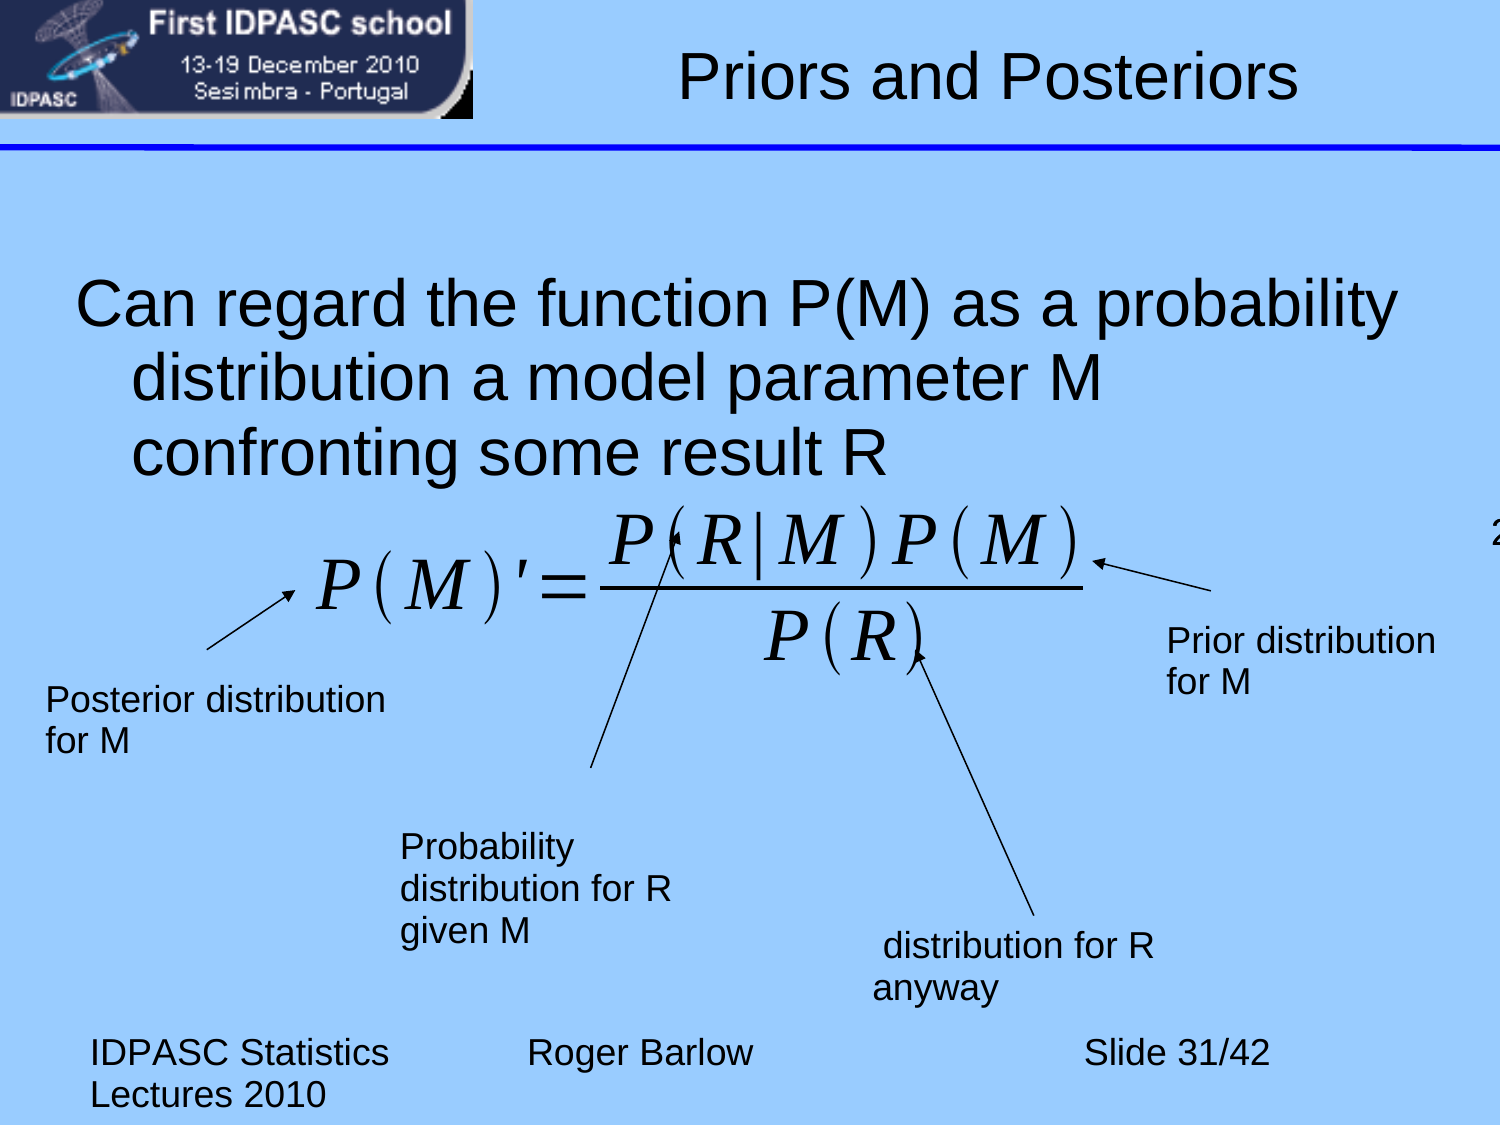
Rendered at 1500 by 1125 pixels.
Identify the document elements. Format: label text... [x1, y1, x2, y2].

list Can regard the function P(M) as a probability distribution a model parameter M confronting some result R [75, 262, 1426, 1006]
picture [0, 0, 472, 119]
list Can regard the function P(M) as a probability distribution a model parameter M confronting some result R [75, 680, 1032, 1006]
text_box 2.30 [1476, 502, 1500, 559]
text_box distribution for R anyway [857, 915, 1241, 1015]
text_box Probability distribution for R given M [385, 816, 768, 958]
title Priors and Posteriors [472, 0, 1500, 148]
chart [303, 497, 1093, 680]
text_box Posterior distribution for M [30, 668, 414, 768]
text_box Prior distribution for M [1151, 609, 1477, 709]
